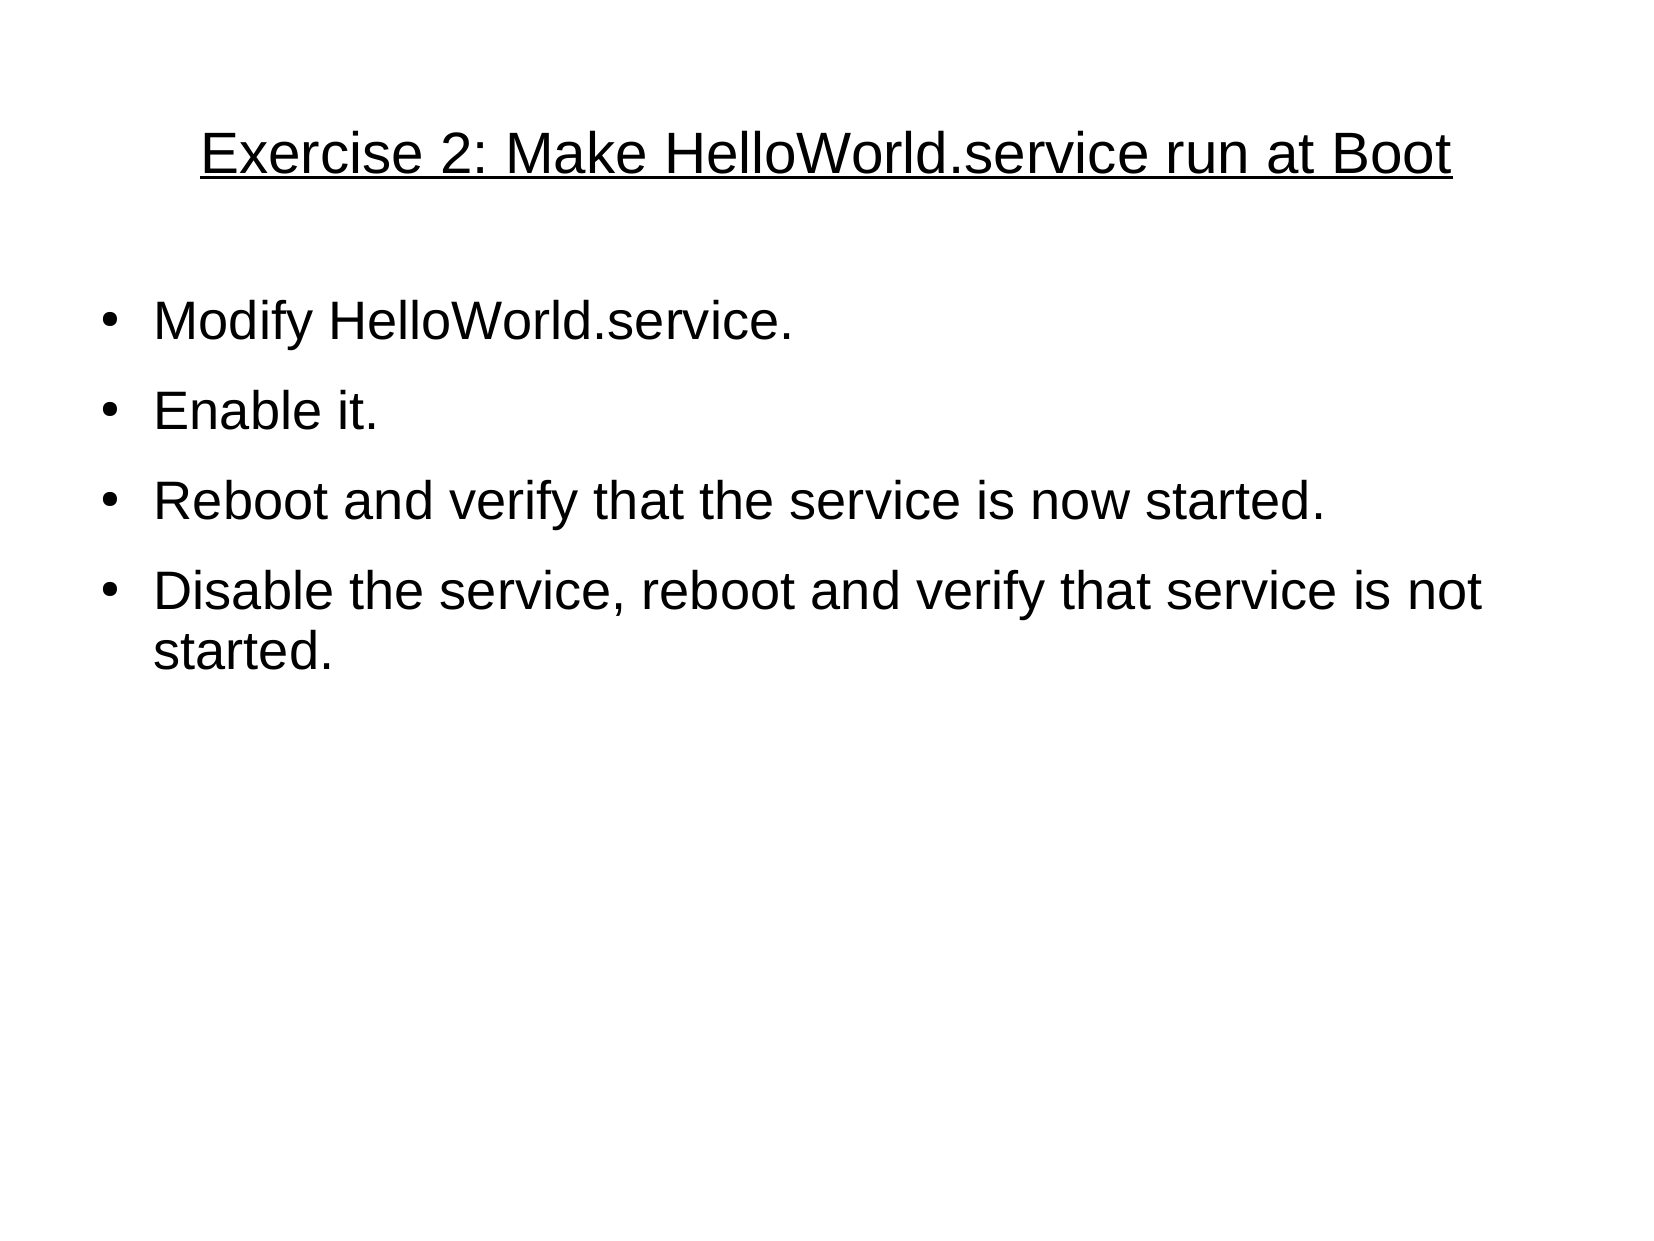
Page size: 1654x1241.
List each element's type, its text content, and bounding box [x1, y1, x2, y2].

list Modify HelloWorld.service. Enable it. Reboot and verify that the service is now started. Disable the service, reboot and verify that service is not started. [82, 290, 1571, 1010]
title Exercise 2: Make HelloWorld.service run at Boot [82, 49, 1571, 257]
